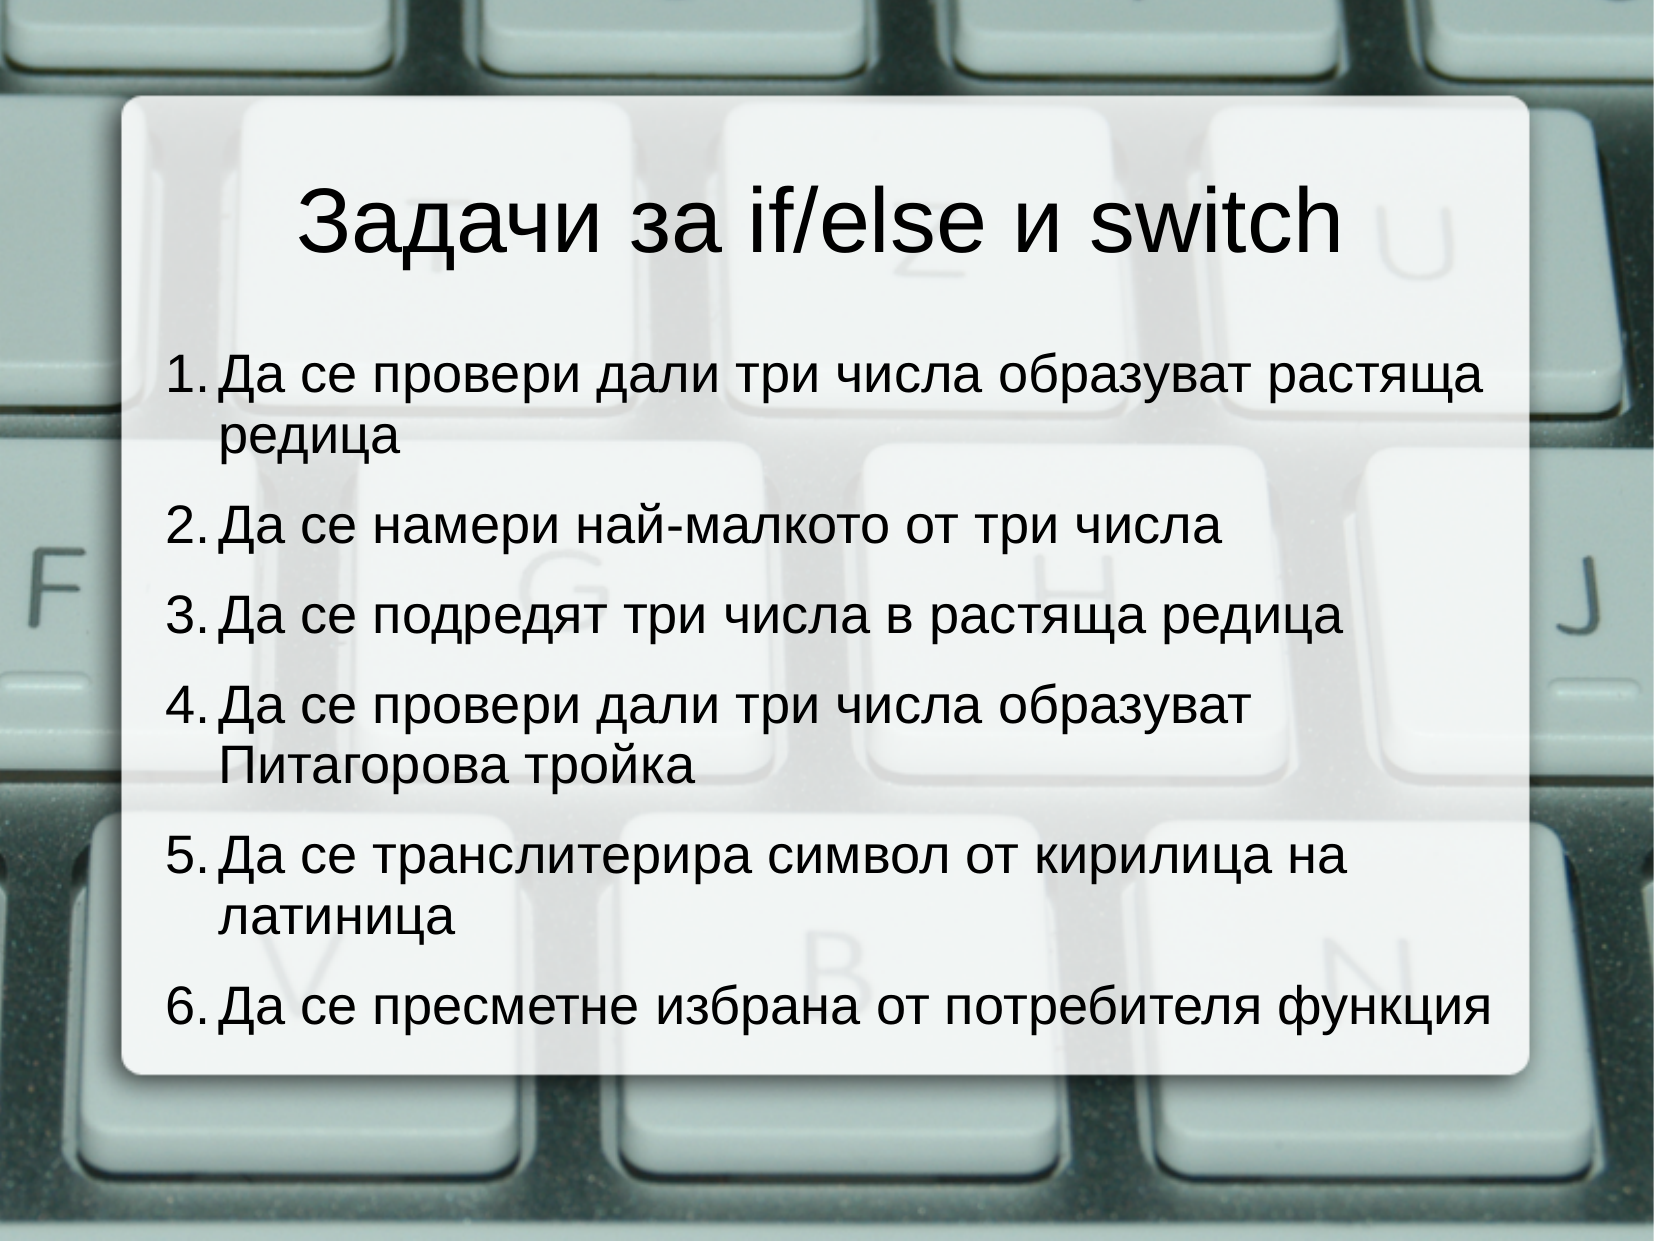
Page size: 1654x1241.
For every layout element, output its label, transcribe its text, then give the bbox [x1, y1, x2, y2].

list Да се провери дали три числа образуват растяща редица Да се намери най-малкото от три числа Да се подредят три числа в растяща редица Да се провери дали три числа образуват Питагорова тройка Да се транслитерира символ от кирилица на латиница Да се пресметне избрана от потребителя функция [147, 343, 1506, 1063]
picture [0, 0, 1654, 1241]
title Задачи за if/else и switch [135, 117, 1506, 325]
